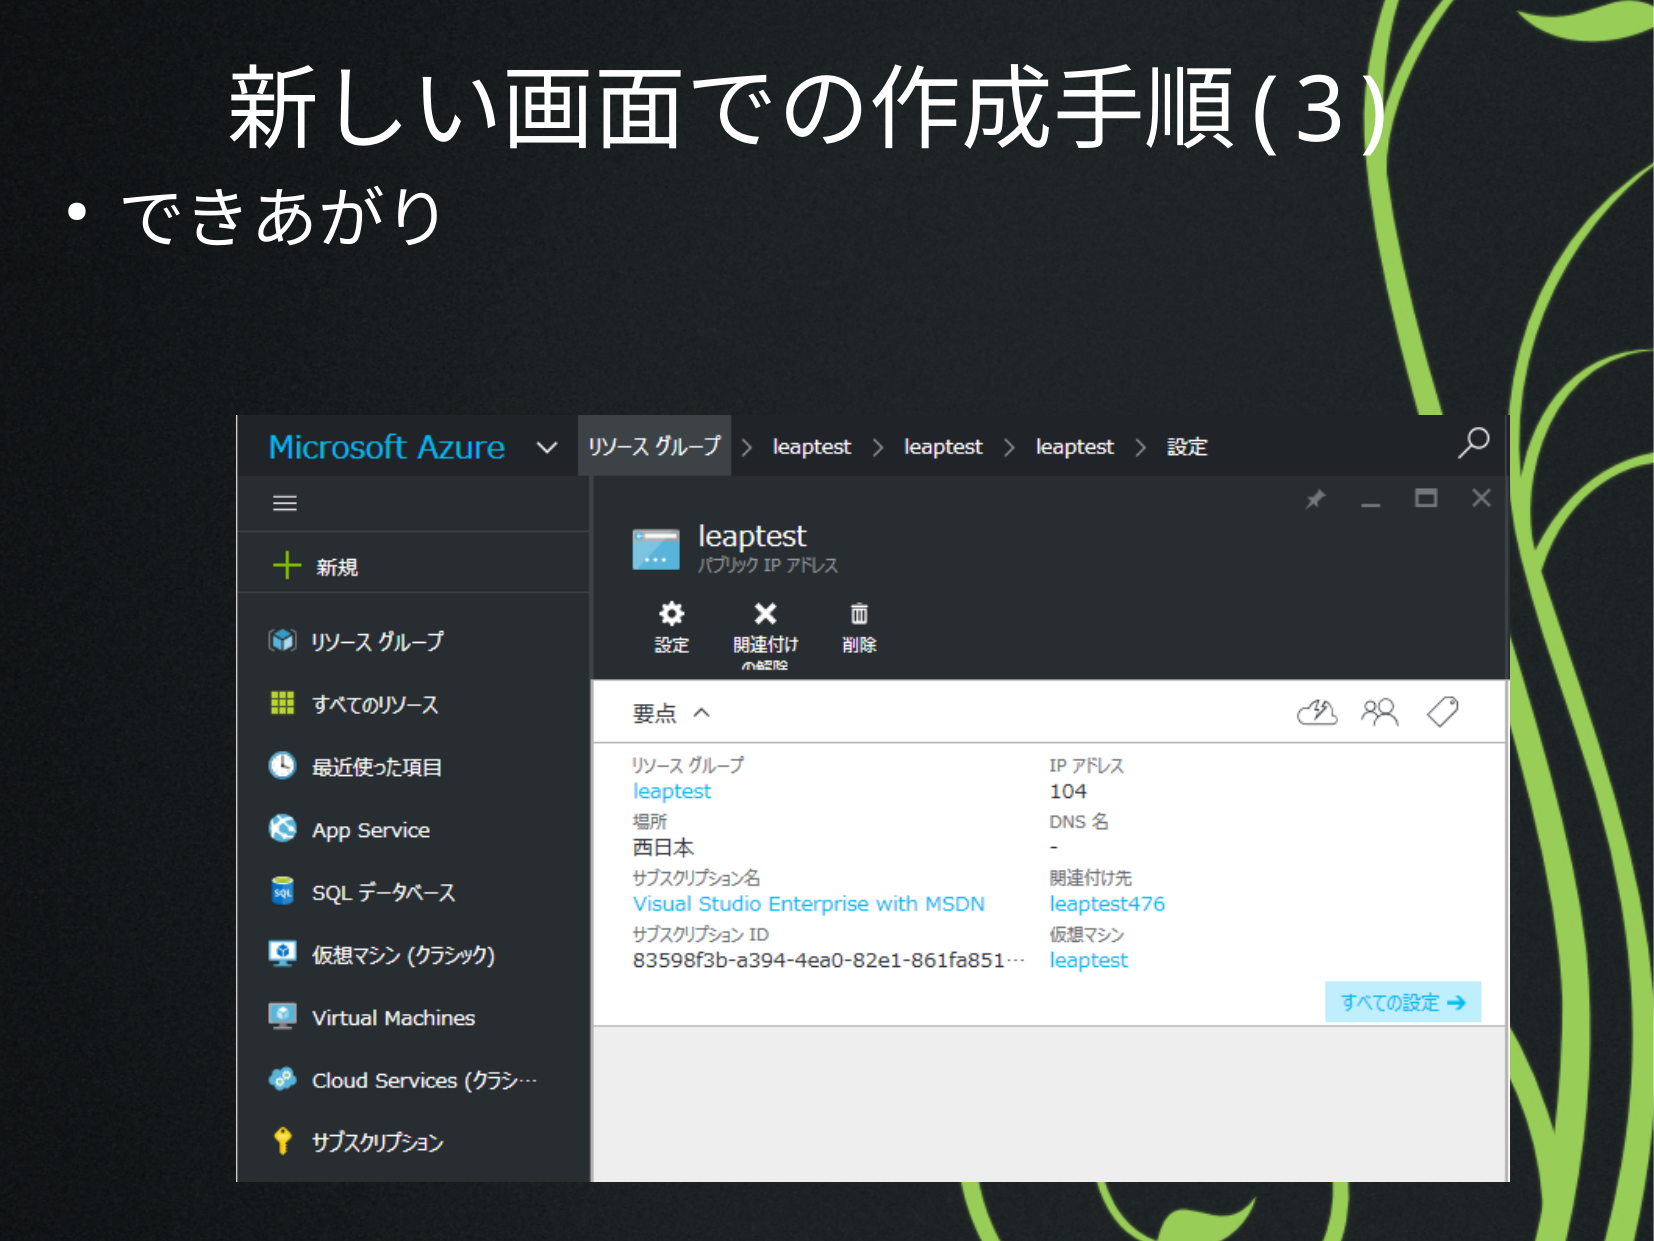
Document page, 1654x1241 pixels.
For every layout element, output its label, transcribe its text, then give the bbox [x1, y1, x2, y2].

picture [0, 0, 1654, 1241]
list できあがり [47, 165, 1583, 1111]
title 新しい画面での作成手順(3) [47, 49, 1583, 154]
